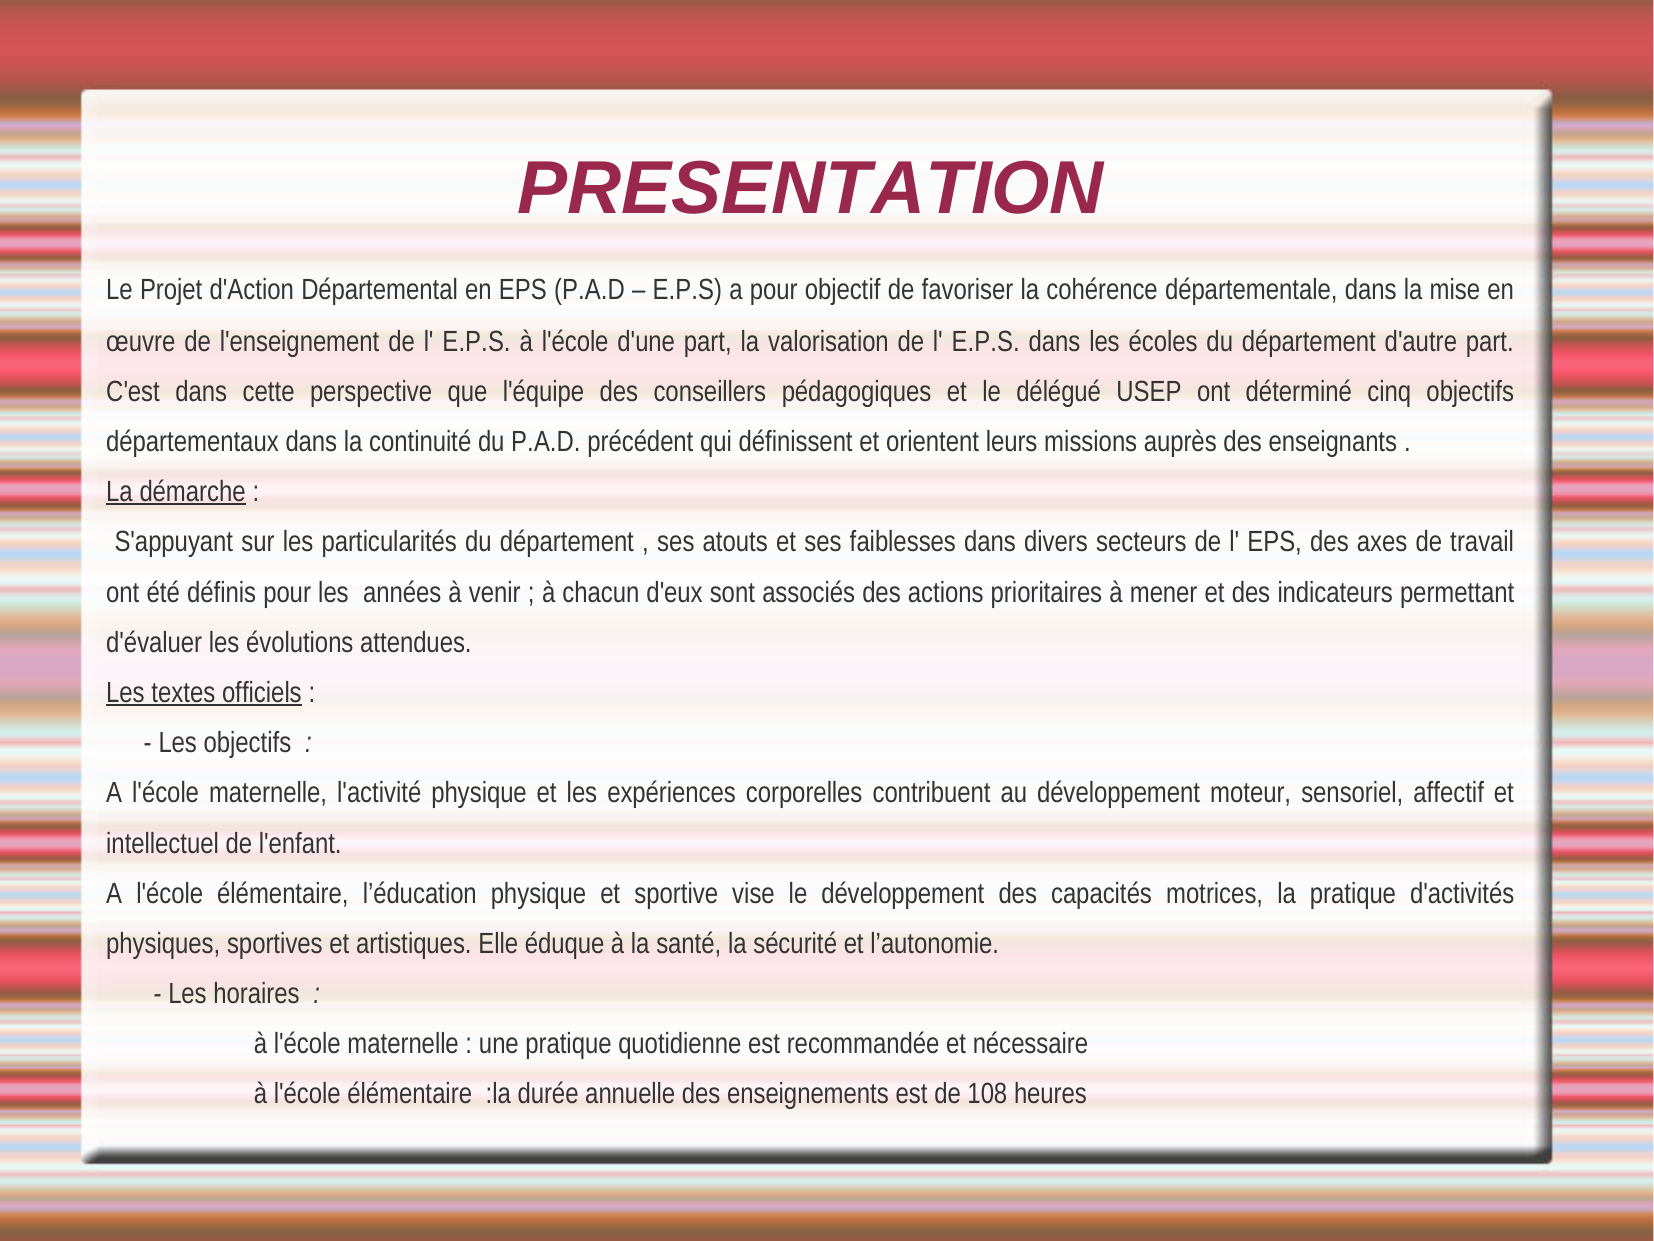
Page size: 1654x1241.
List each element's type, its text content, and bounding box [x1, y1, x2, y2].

picture [0, 0, 1654, 1241]
list Le Projet d'Action Départemental en EPS (P.A.D – E.P.S) a pour objectif de favoriser la cohérence départementale, dans la mise en œuvre de l'enseignement de l' E.P.S. à l'école d'une part, la valorisation de l' E.P.S. dans les écoles du département d'autre part. C'est dans cette perspective que l'équipe des conseillers pédagogiques et le délégué USEP ont déterminé cinq objectifs départementaux dans la continuité du P.A.D. précédent qui définissent et orientent leurs missions auprès des enseignants . La démarche : S'appuyant sur les particularités du département , ses atouts et ses faiblesses dans divers secteurs de l' EPS, des axes de travail ont été définis pour les années à venir ; à chacun d'eux sont associés des actions prioritaires à mener et des indicateurs permettant d'évaluer les évolutions attendues. Les textes officiels : - Les objectifs : A l'école maternelle, l'activité physique et les expériences corporelles contribuent au développement moteur, sensoriel, affectif et intellectuel de l'enfant. A l'école élémentaire, l’éducation physique et sportive vise le développement des capacités motrices, la pratique d'activités physiques, sportives et artistiques. Elle éduque à la santé, la sécurité et l’autonomie. - Les horaires : à l'école maternelle : une pratique quotidienne est recommandée et nécessaire à l'école élémentaire :la durée annuelle des enseignements est de 108 heures [106, 255, 1516, 1146]
title PRESENTATION [88, 114, 1534, 260]
